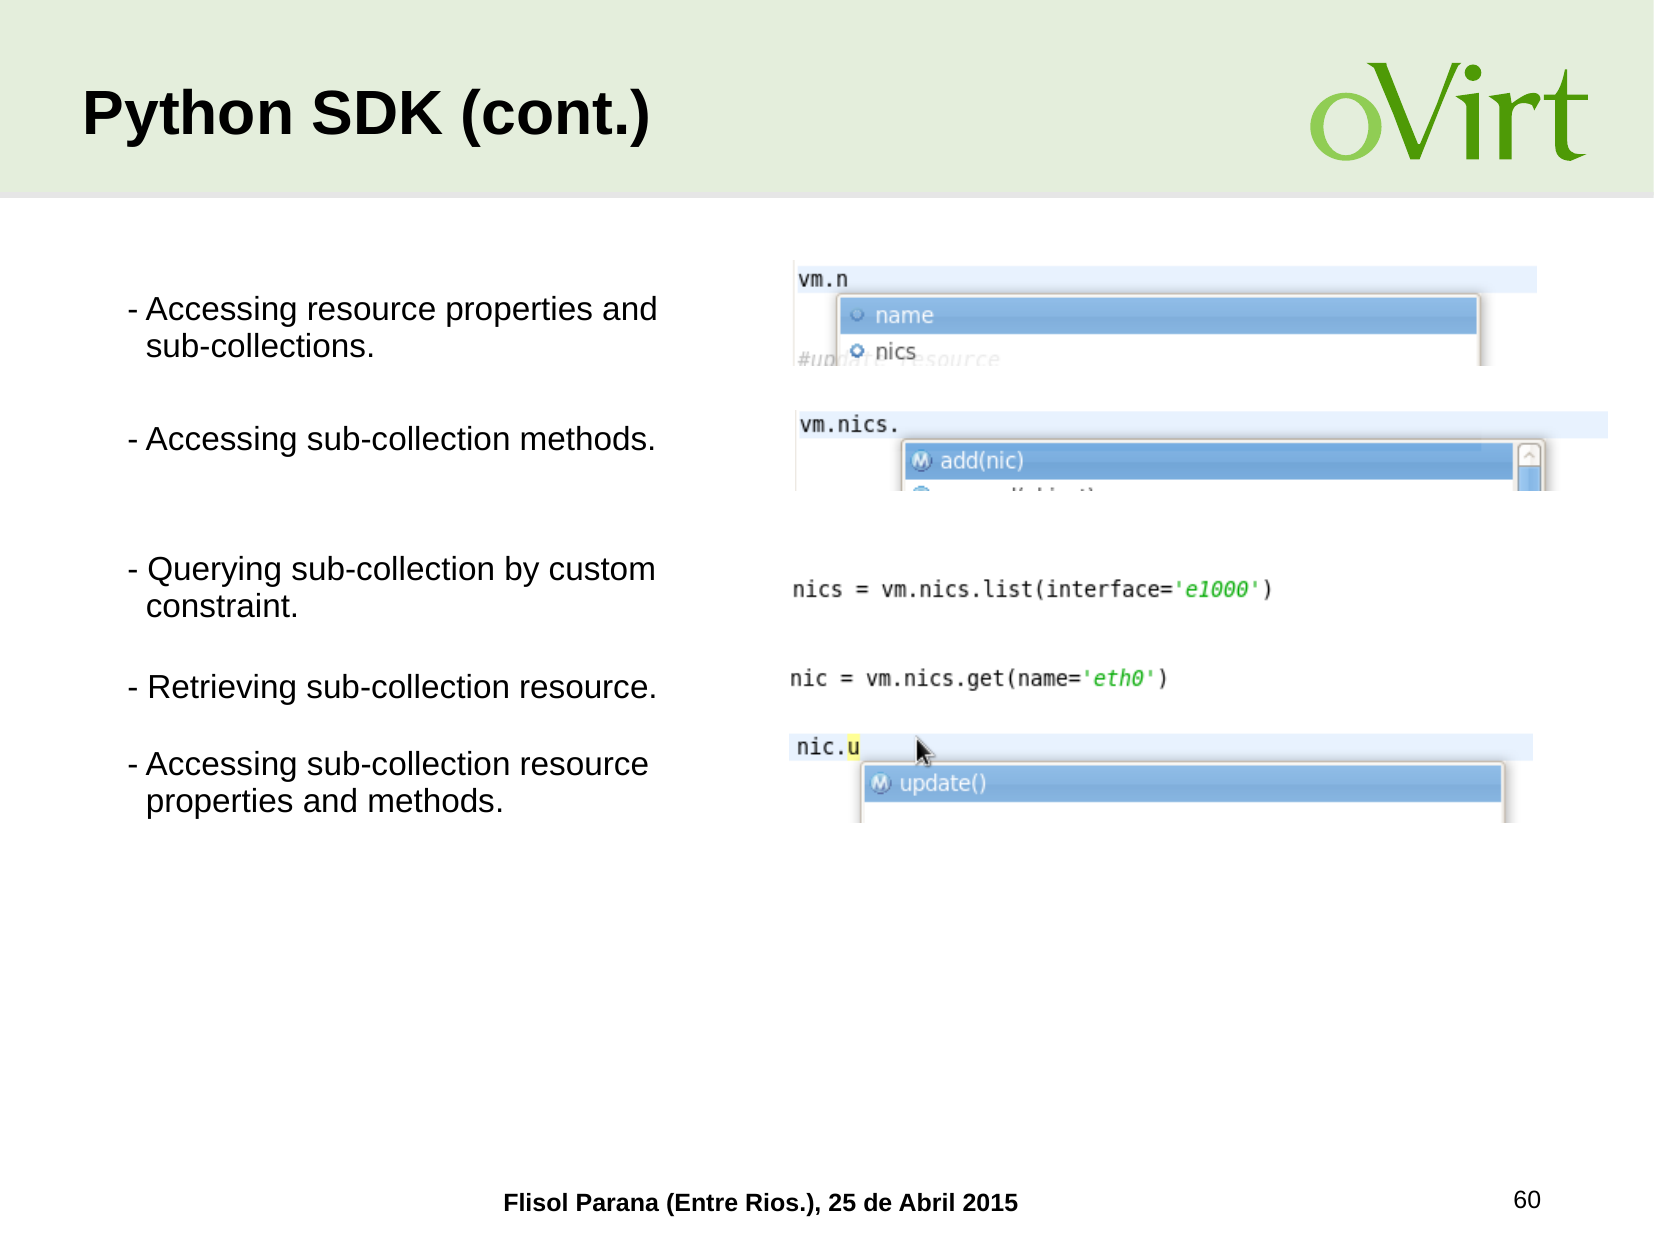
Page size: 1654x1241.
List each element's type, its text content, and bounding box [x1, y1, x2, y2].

picture [788, 559, 1276, 618]
text_box - Retrieving sub-collection resource. [112, 661, 713, 714]
text_box - Accessing sub-collection methods. [112, 413, 713, 466]
text_box - Querying sub-collection by custom constraint. [112, 543, 676, 633]
text_box - Accessing resource properties and sub-collections. [112, 283, 713, 373]
picture [787, 260, 1537, 367]
text_box - Accessing sub-collection resource properties and methods. [112, 738, 713, 828]
title Python SDK (cont.) [82, 37, 1571, 188]
picture [760, 637, 1533, 823]
picture [795, 410, 1608, 491]
